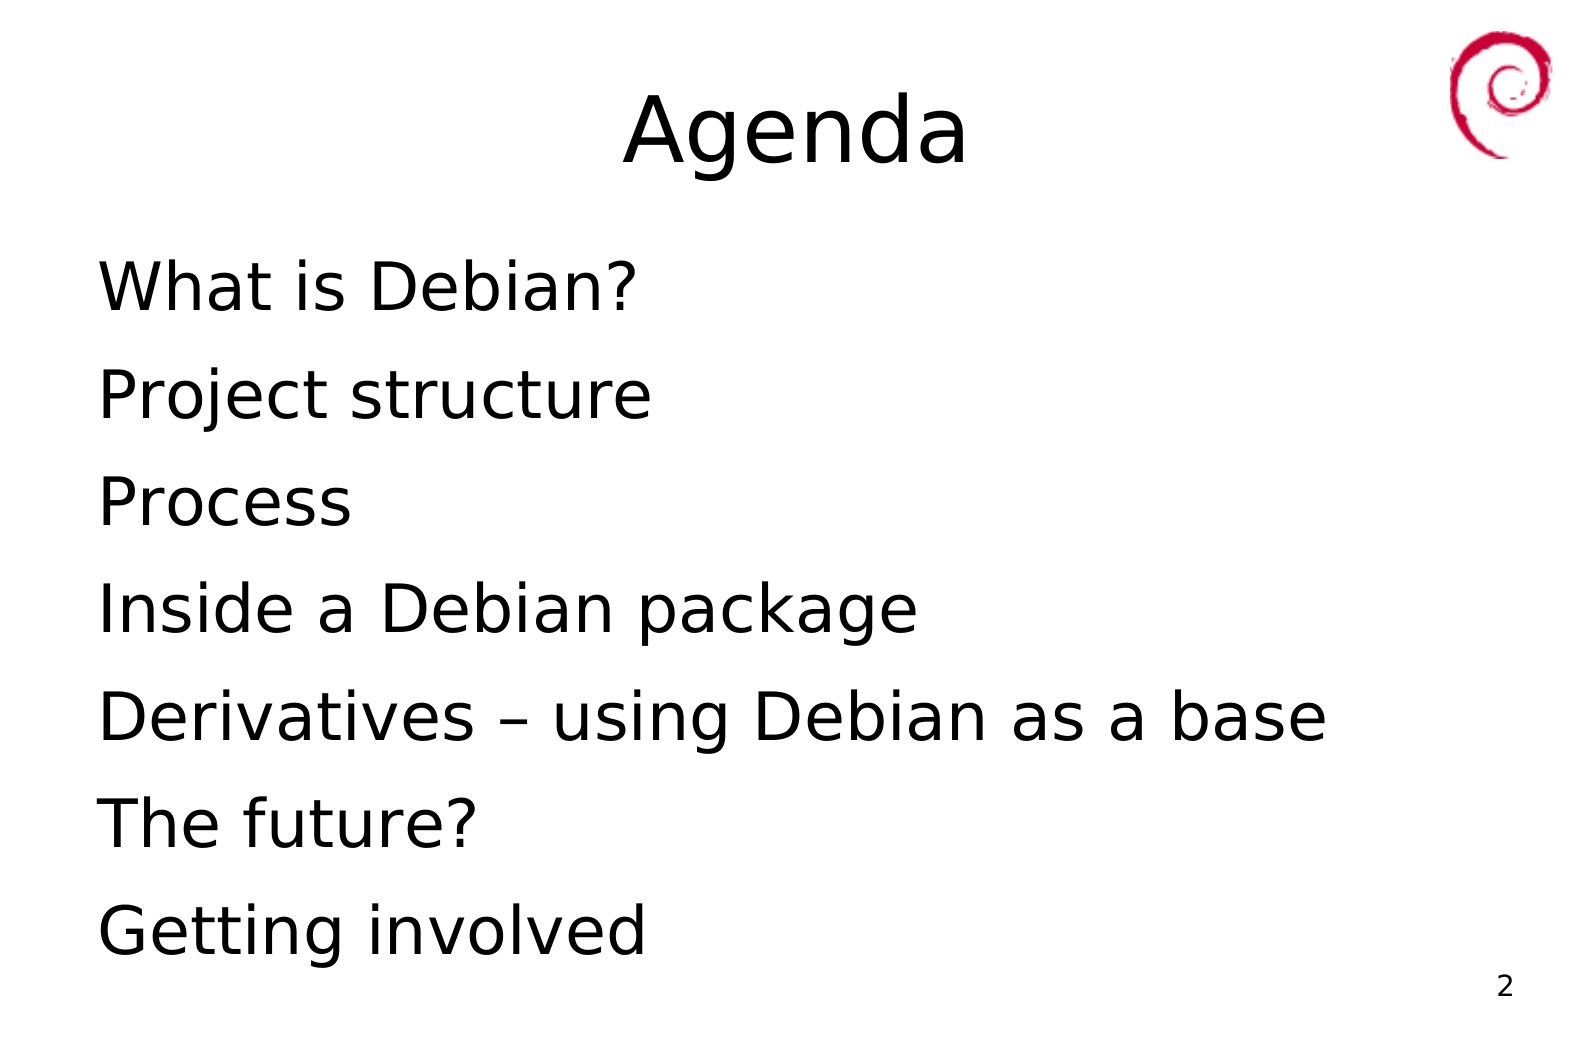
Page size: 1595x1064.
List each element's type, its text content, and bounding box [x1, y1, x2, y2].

list What is Debian? Project structure Process Inside a Debian package Derivatives – using Debian as a base The future? Getting involved [79, 248, 1515, 971]
title Agenda [79, 42, 1515, 221]
picture [1450, 31, 1555, 159]
